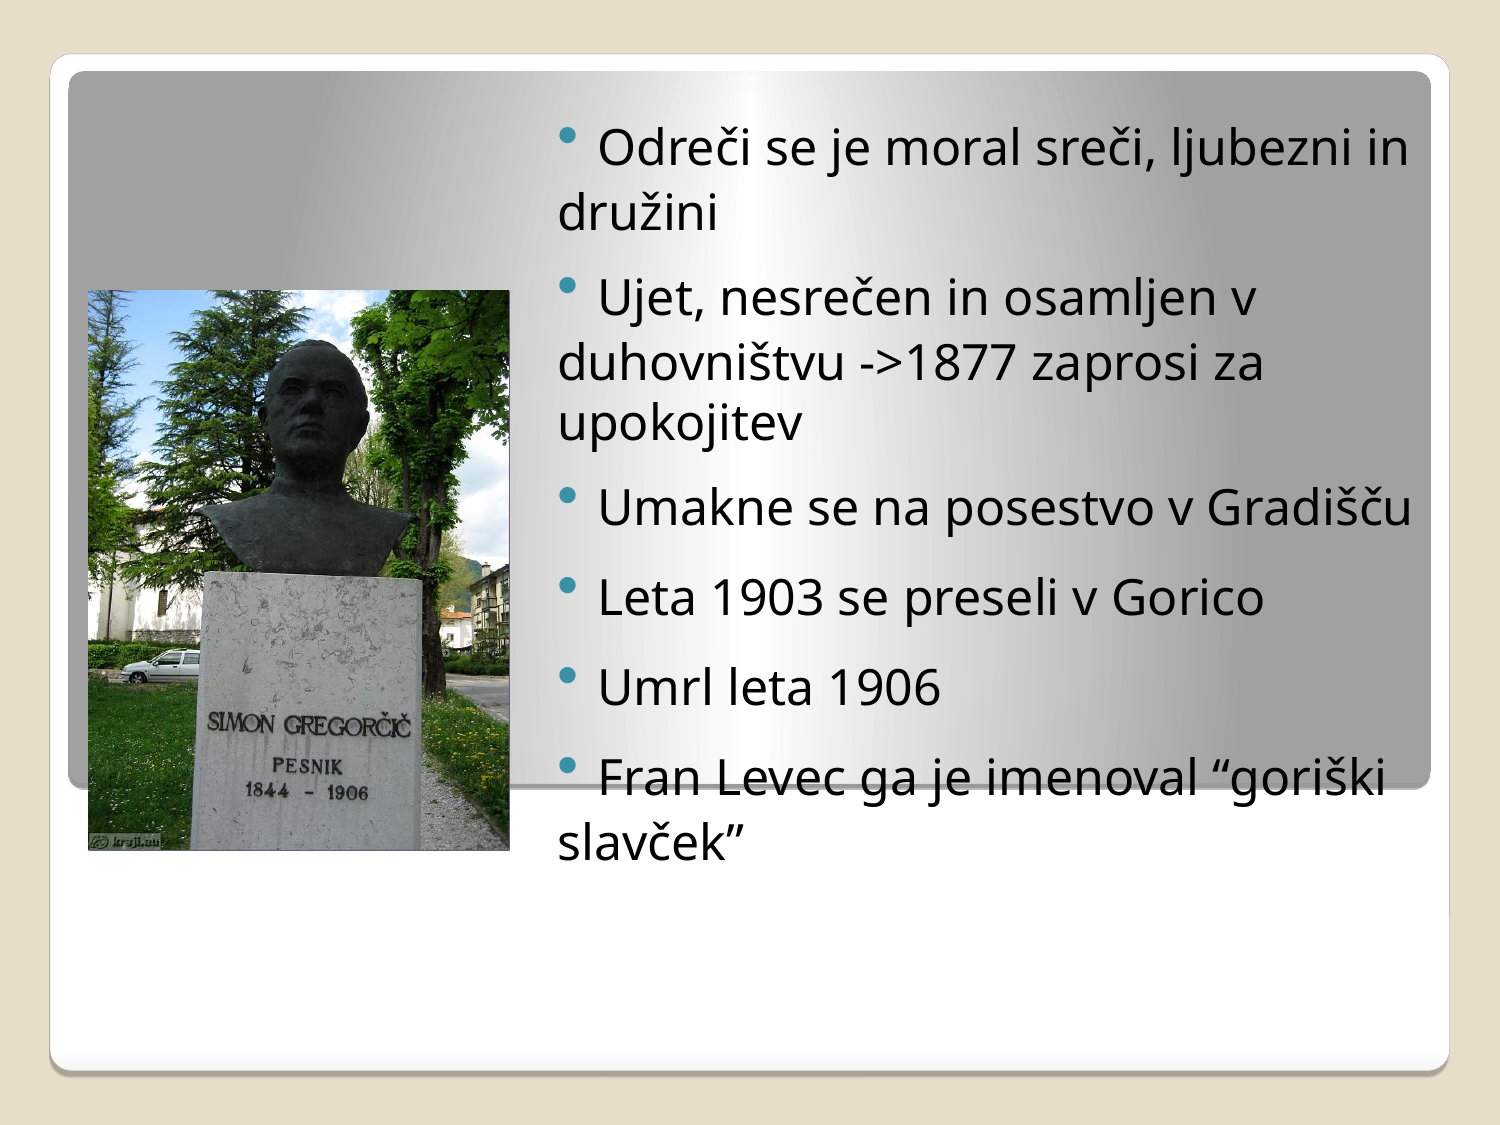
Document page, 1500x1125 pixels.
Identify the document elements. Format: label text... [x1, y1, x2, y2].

list Odreči se je moral sreči, ljubezni in družini Ujet, nesrečen in osamljen v duhovništvu ->1877 zaprosi za upokojitev Umakne se na posestvo v Gradišču Leta 1903 se preseli v Gorico Umrl leta 1906 Fran Levec ga je imenoval “goriški slavček” [537, 90, 1436, 1035]
picture [88, 290, 510, 851]
